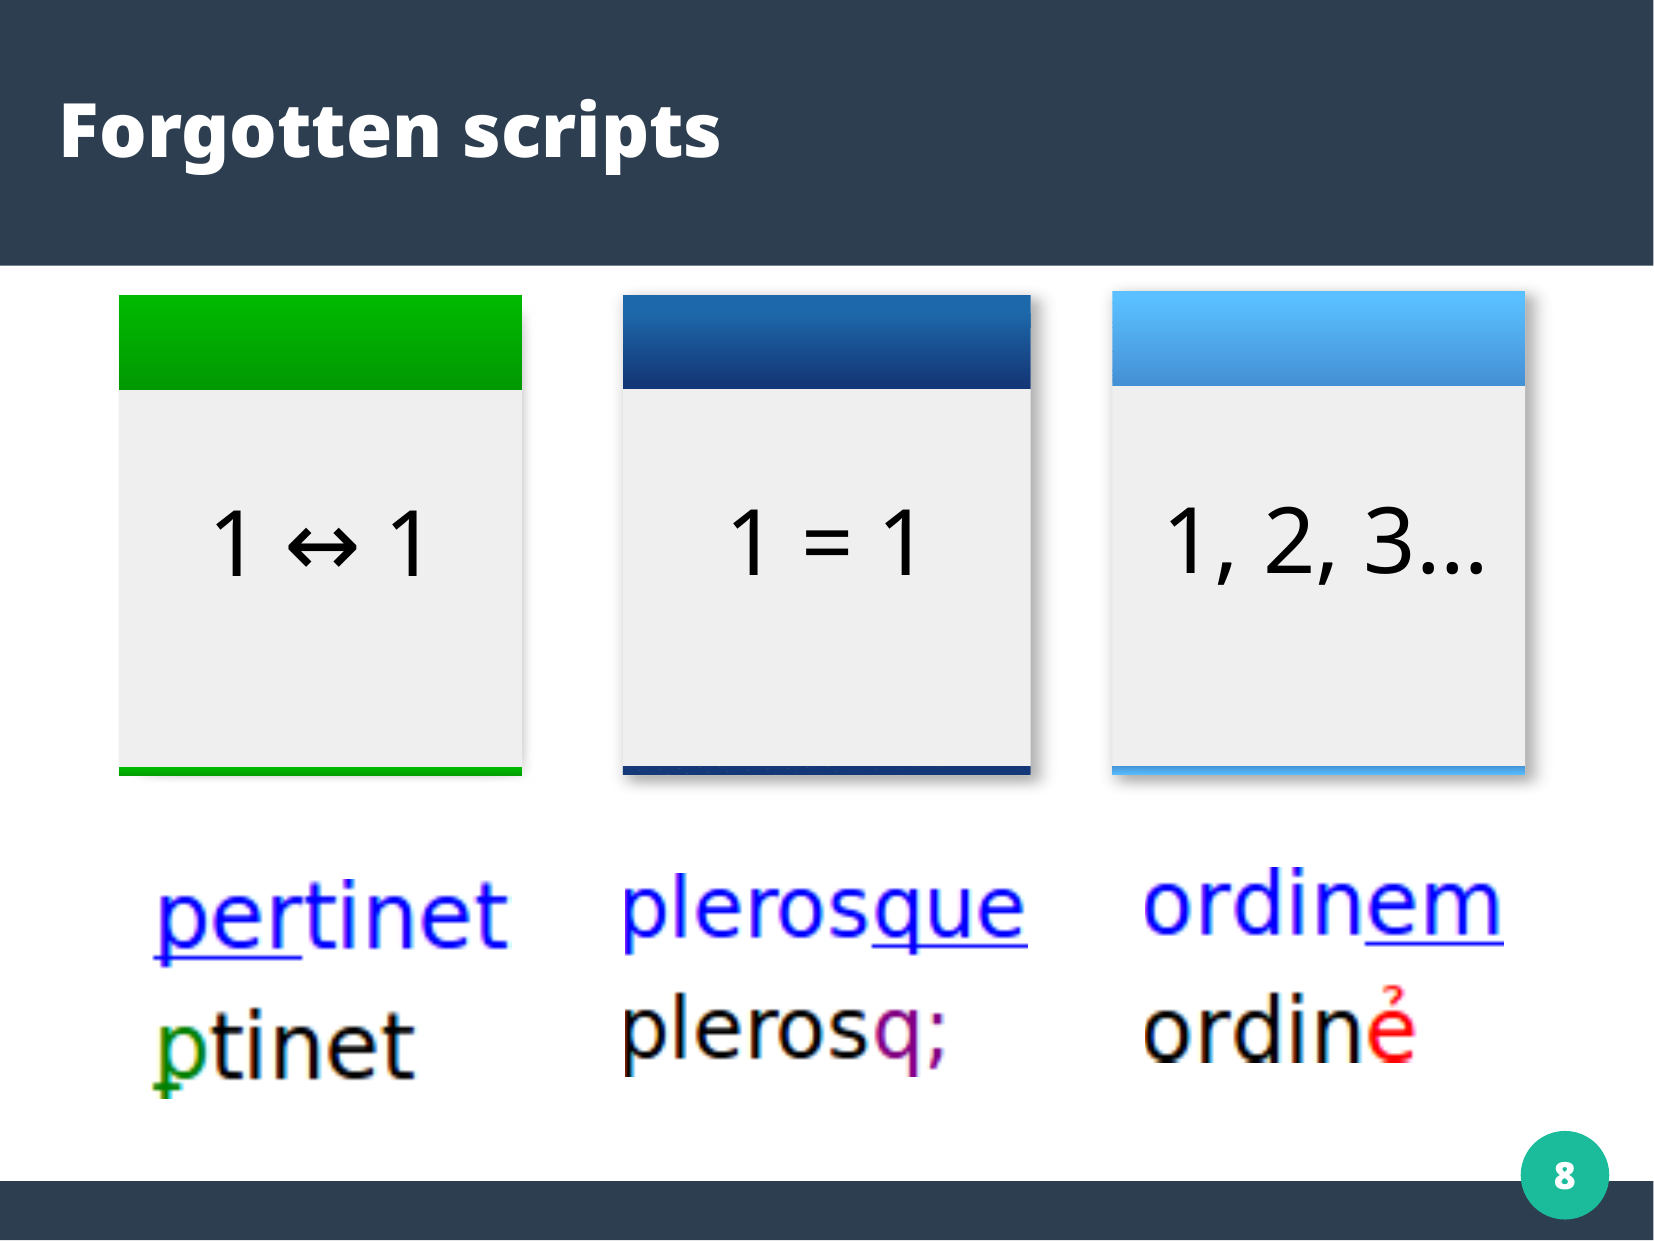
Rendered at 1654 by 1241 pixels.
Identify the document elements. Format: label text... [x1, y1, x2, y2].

title Forgotten scripts [59, 49, 1595, 207]
picture [151, 879, 512, 1099]
picture [83, 271, 563, 811]
picture [1145, 867, 1504, 1063]
picture [586, 271, 1071, 810]
picture [1080, 267, 1571, 810]
picture [625, 873, 1028, 1077]
